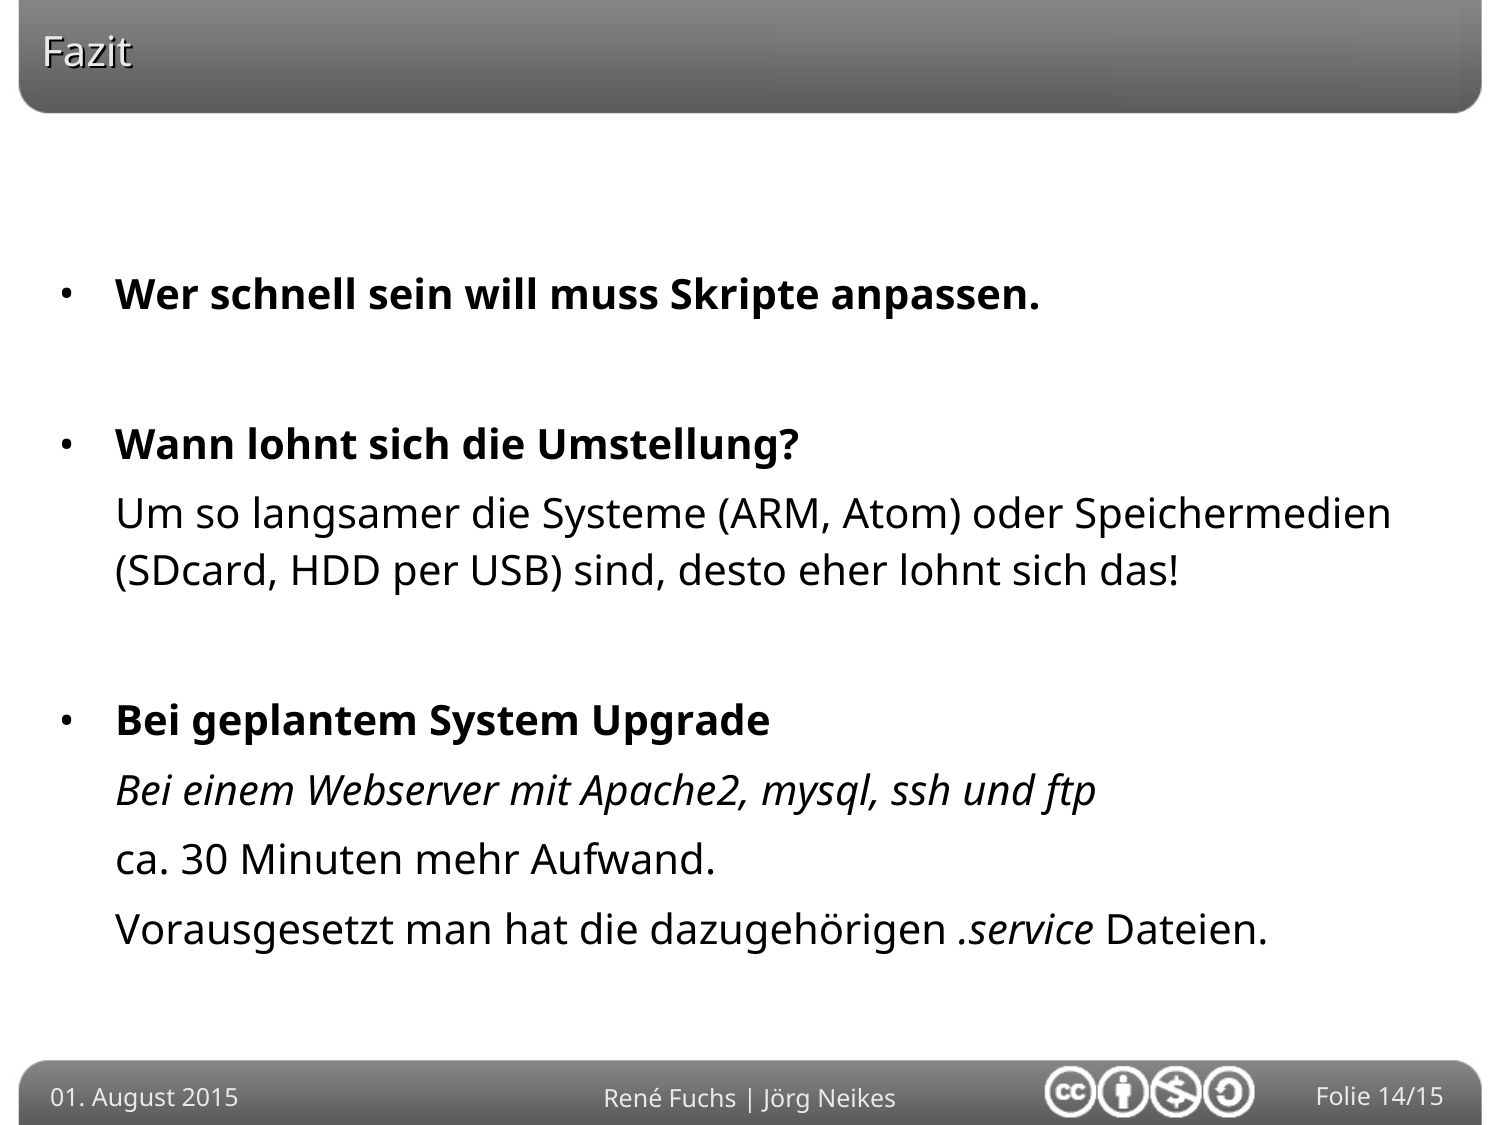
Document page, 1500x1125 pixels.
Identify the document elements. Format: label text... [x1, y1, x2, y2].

picture [0, 0, 1500, 1125]
title Fazit [41, 0, 1002, 123]
list Wer schnell sein will muss Skripte anpassen. Wann lohnt sich die Umstellung? Um so langsamer die Systeme (ARM, Atom) oder Speichermedien (SDcard, HDD per USB) sind, desto eher lohnt sich das! Bei geplantem System Upgrade Bei einem Webserver mit Apache2, mysql, ssh und ftp ca. 30 Minuten mehr Aufwand. Vorausgesetzt man hat die dazugehörigen .service Dateien. [59, 125, 1447, 1059]
